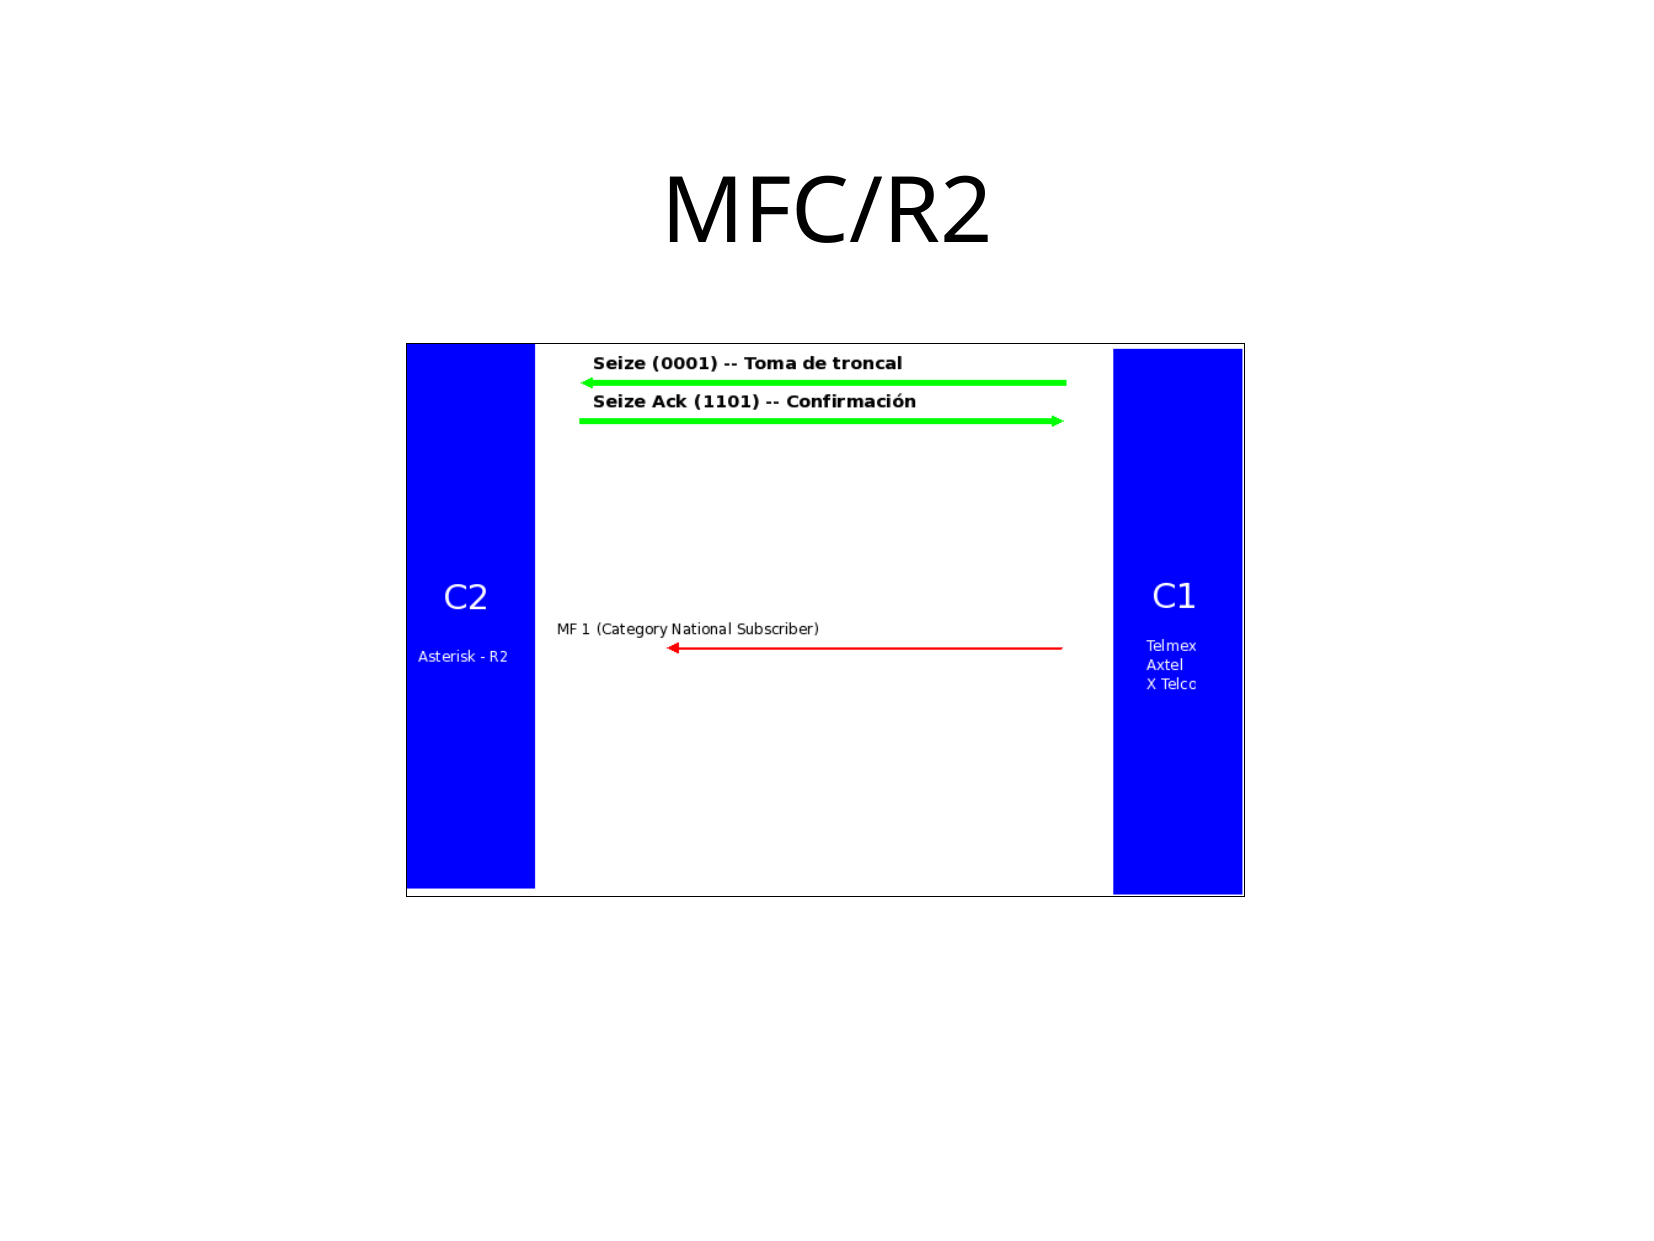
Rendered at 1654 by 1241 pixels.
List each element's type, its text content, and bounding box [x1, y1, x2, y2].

title MFC/R2 [121, 102, 1534, 311]
picture [406, 343, 1245, 897]
